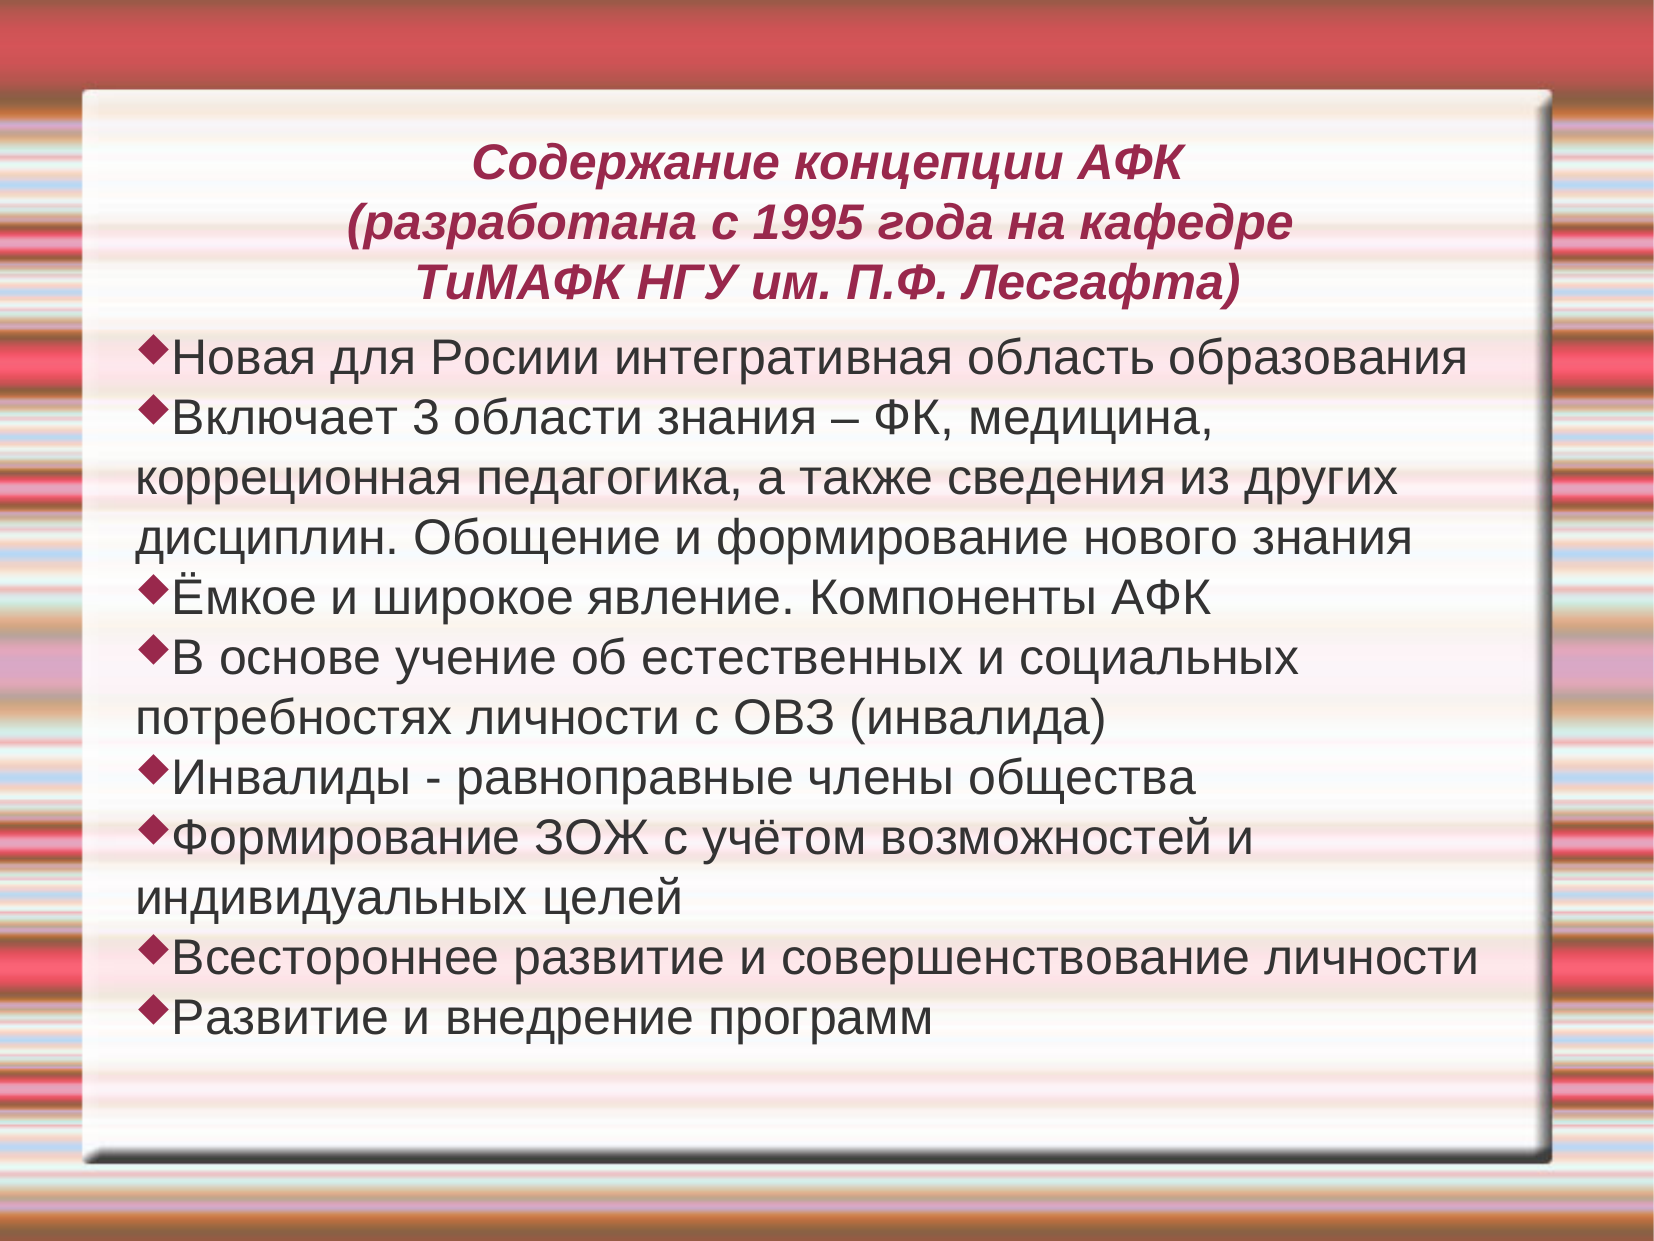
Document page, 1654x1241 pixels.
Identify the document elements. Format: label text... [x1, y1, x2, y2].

list Новая для Росиии интегративная область образования Включает 3 области знания – ФК, медицина, корреционная педагогика, а также сведения из других дисциплин. Обощение и формирование нового знания Ёмкое и широкое явление. Компоненты АФК В основе учение об естественных и социальных потребностях личности с ОВЗ (инвалида) Инвалиды - равноправные члены общества Формирование ЗОЖ с учётом возможностей и индивидуальных целей Всестороннее развитие и совершенствование личности Развитие и внедрение программ [134, 324, 1516, 1132]
title Содержание концепции АФК (разработана с 1995 года на кафедре ТиМАФК НГУ им. П.Ф. Лесгафта) [121, 114, 1534, 325]
